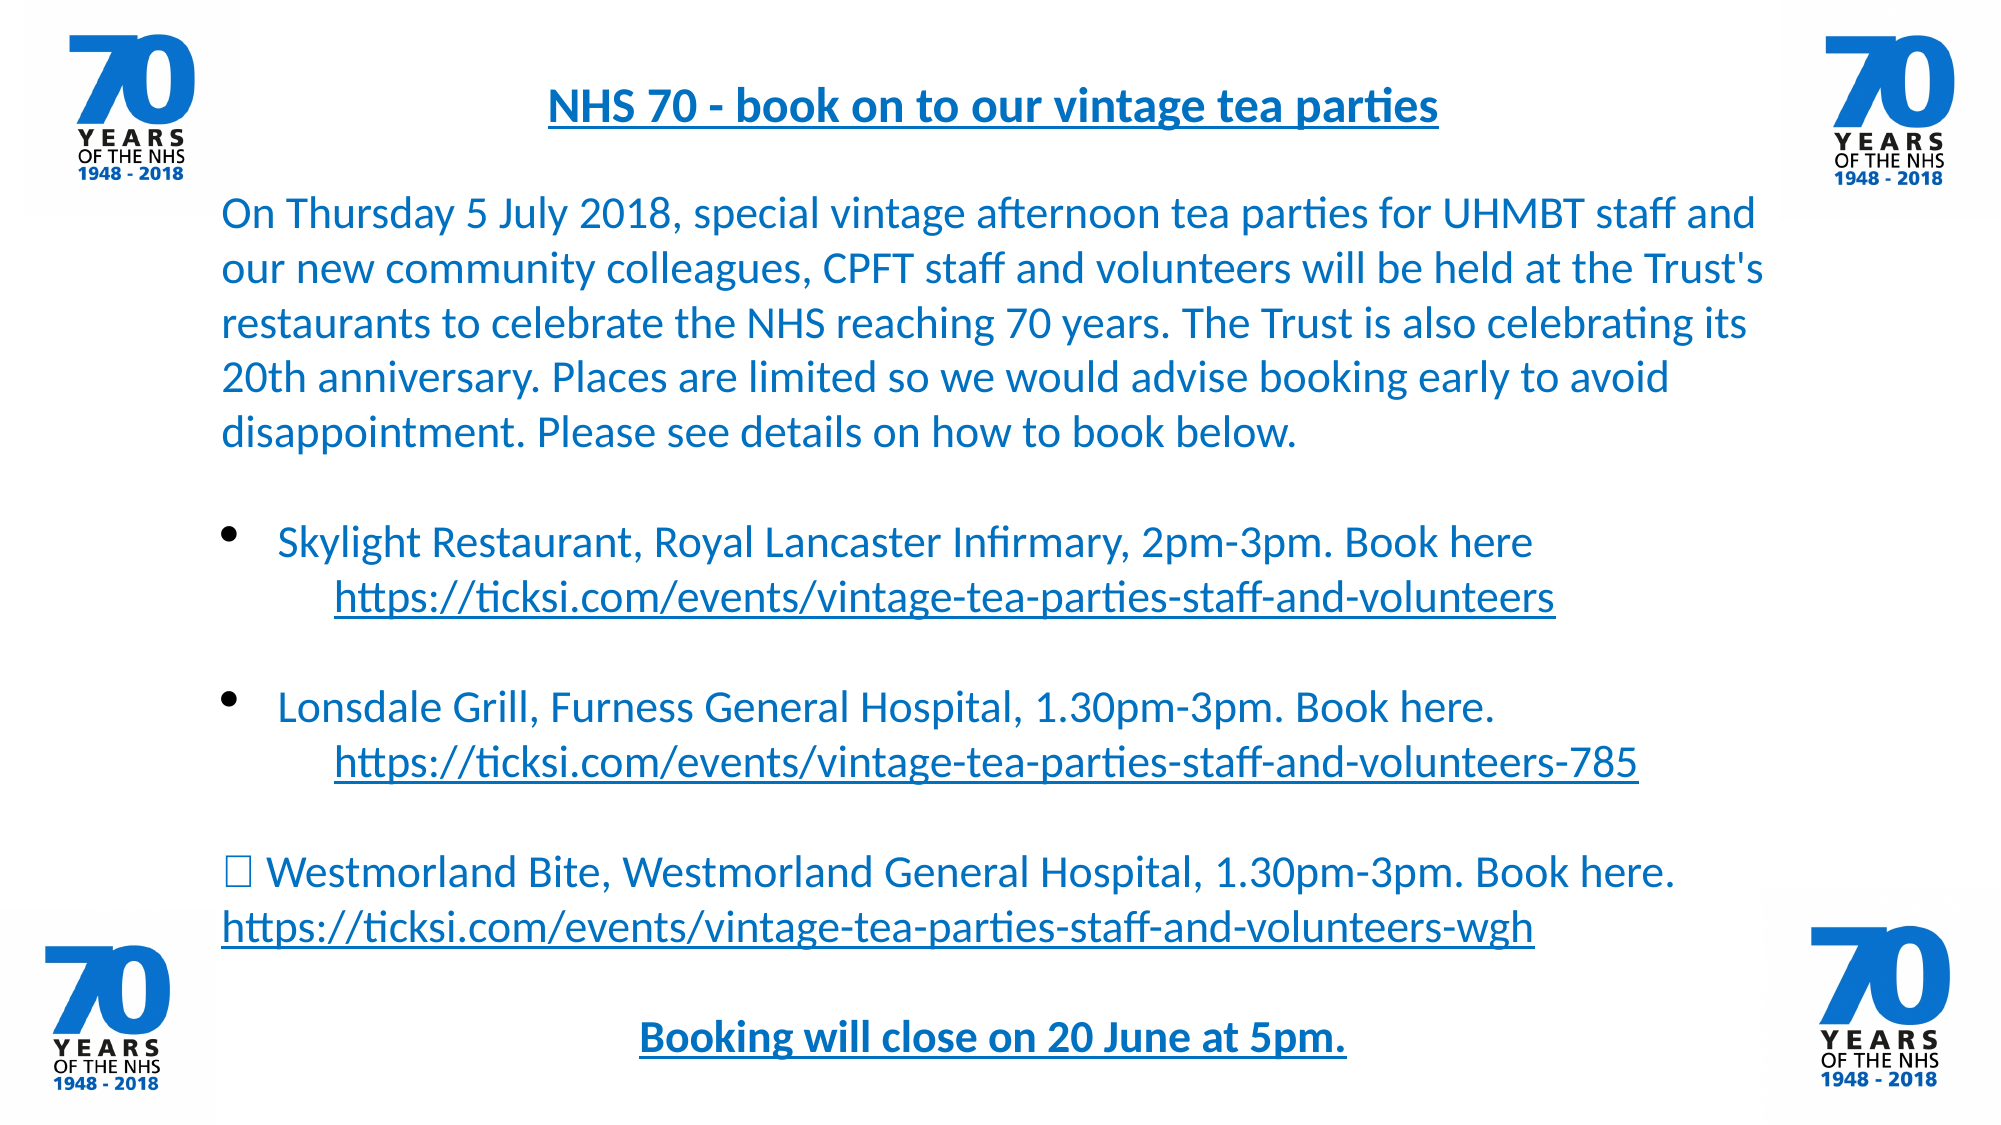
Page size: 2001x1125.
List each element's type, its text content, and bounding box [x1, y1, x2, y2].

picture [0, 910, 206, 1125]
picture [1779, 0, 2000, 221]
picture [1813, 887, 2000, 1125]
text_box NHS 70 - book on to our vintage tea parties On Thursday 5 July 2018, special vintage afternoon tea parties for UHMBT staff and our new community colleagues, CPFT staff and volunteers will be held at the Trust's restaurants to celebrate the NHS reaching 70 years. The Trust is also celebrating its 20th anniversary. Places are limited so we would advise booking early to avoid disappointment. Please see details on how to book below. Skylight Restaurant, Royal Lancaster Infirmary, 2pm-3pm. Book herehttps://ticksi.com/events/vintage-tea-parties-staff-and-volunteers Lonsdale Grill, Furness General Hospital, 1.30pm-3pm. Book here.https://ticksi.com/events/vintage-tea-parties-staff-and-volunteers-785  Westmorland Bite, Westmorland General Hospital, 1.30pm-3pm. Book here.https://ticksi.com/events/vintage-tea-parties-staff-and-volunteers-wgh Booking will close on 20 June at 5pm. [206, 64, 1813, 1125]
picture [24, 0, 240, 215]
